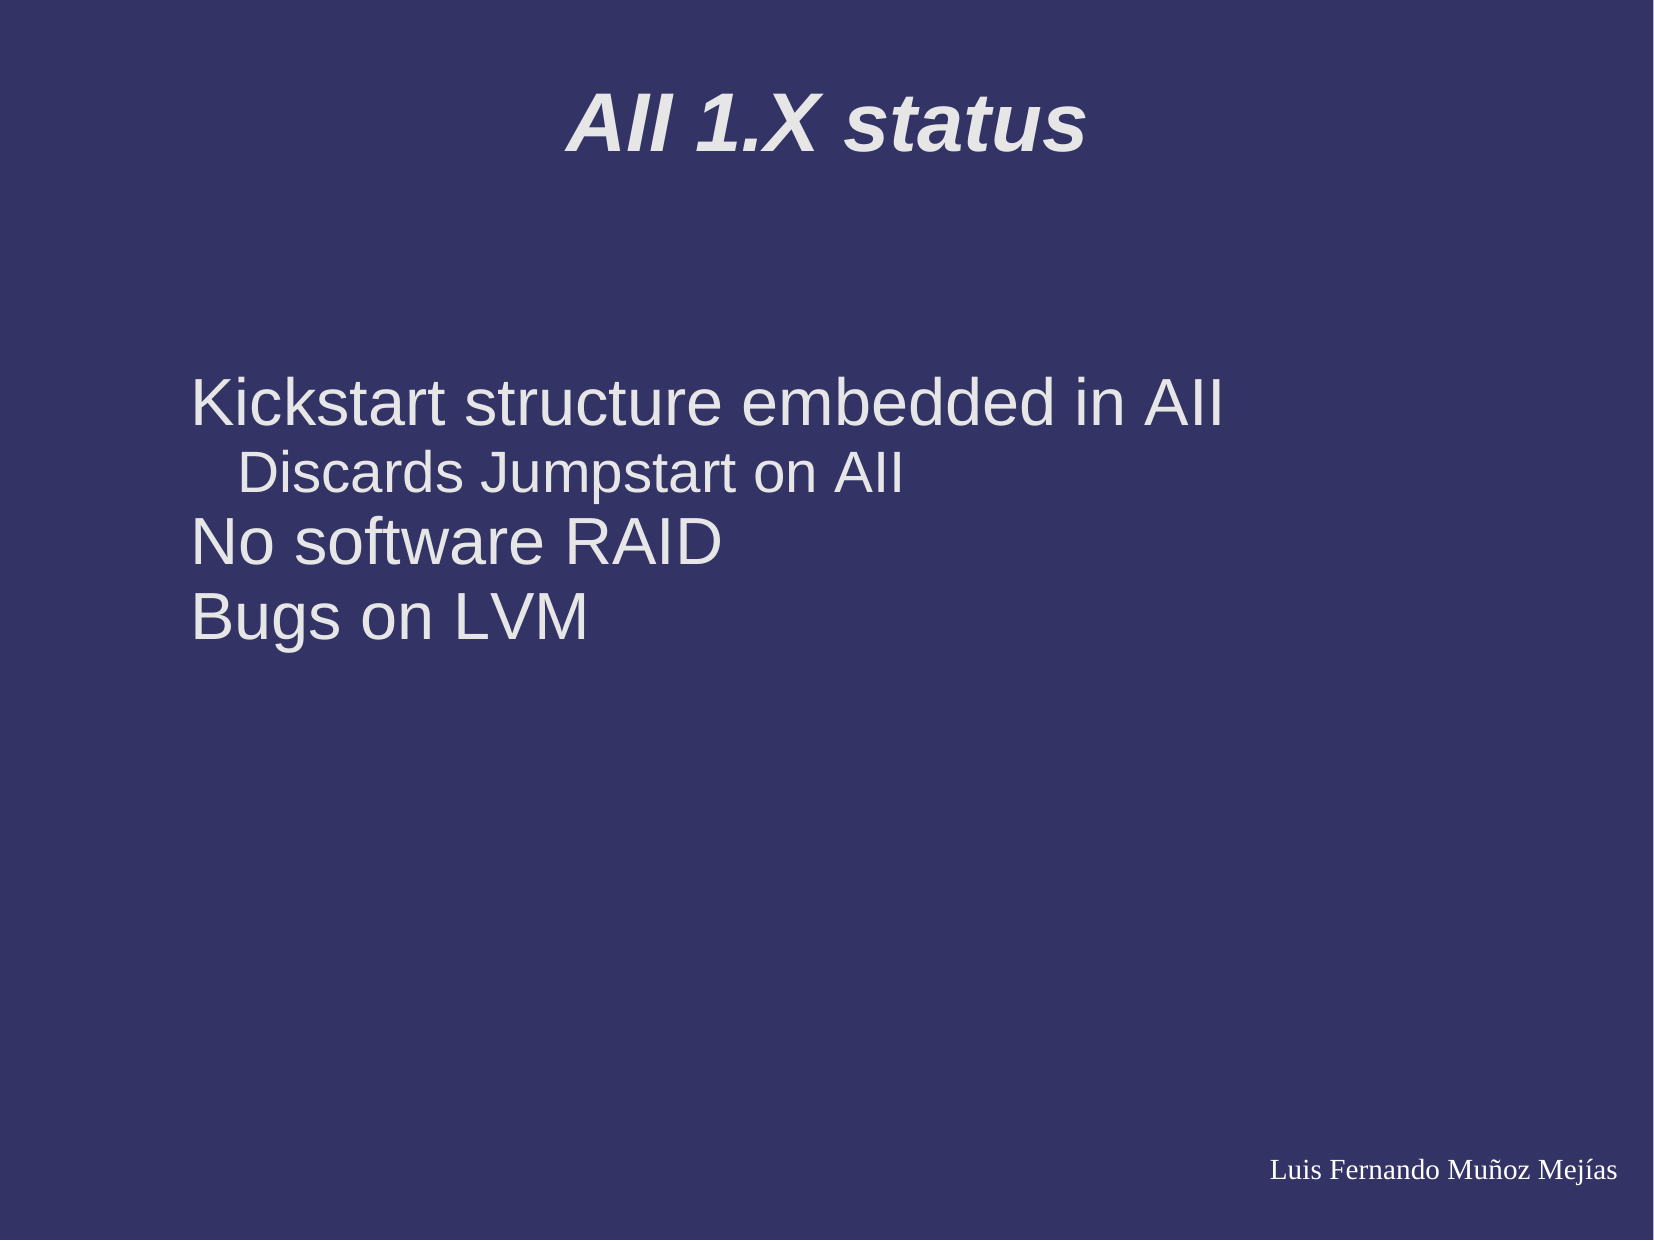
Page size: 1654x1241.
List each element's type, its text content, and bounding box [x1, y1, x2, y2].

title AII 1.X status [121, 19, 1534, 227]
list Kickstart structure embedded in AII Discards Jumpstart on AII No software RAID Bugs on LVM [178, 364, 1570, 1147]
